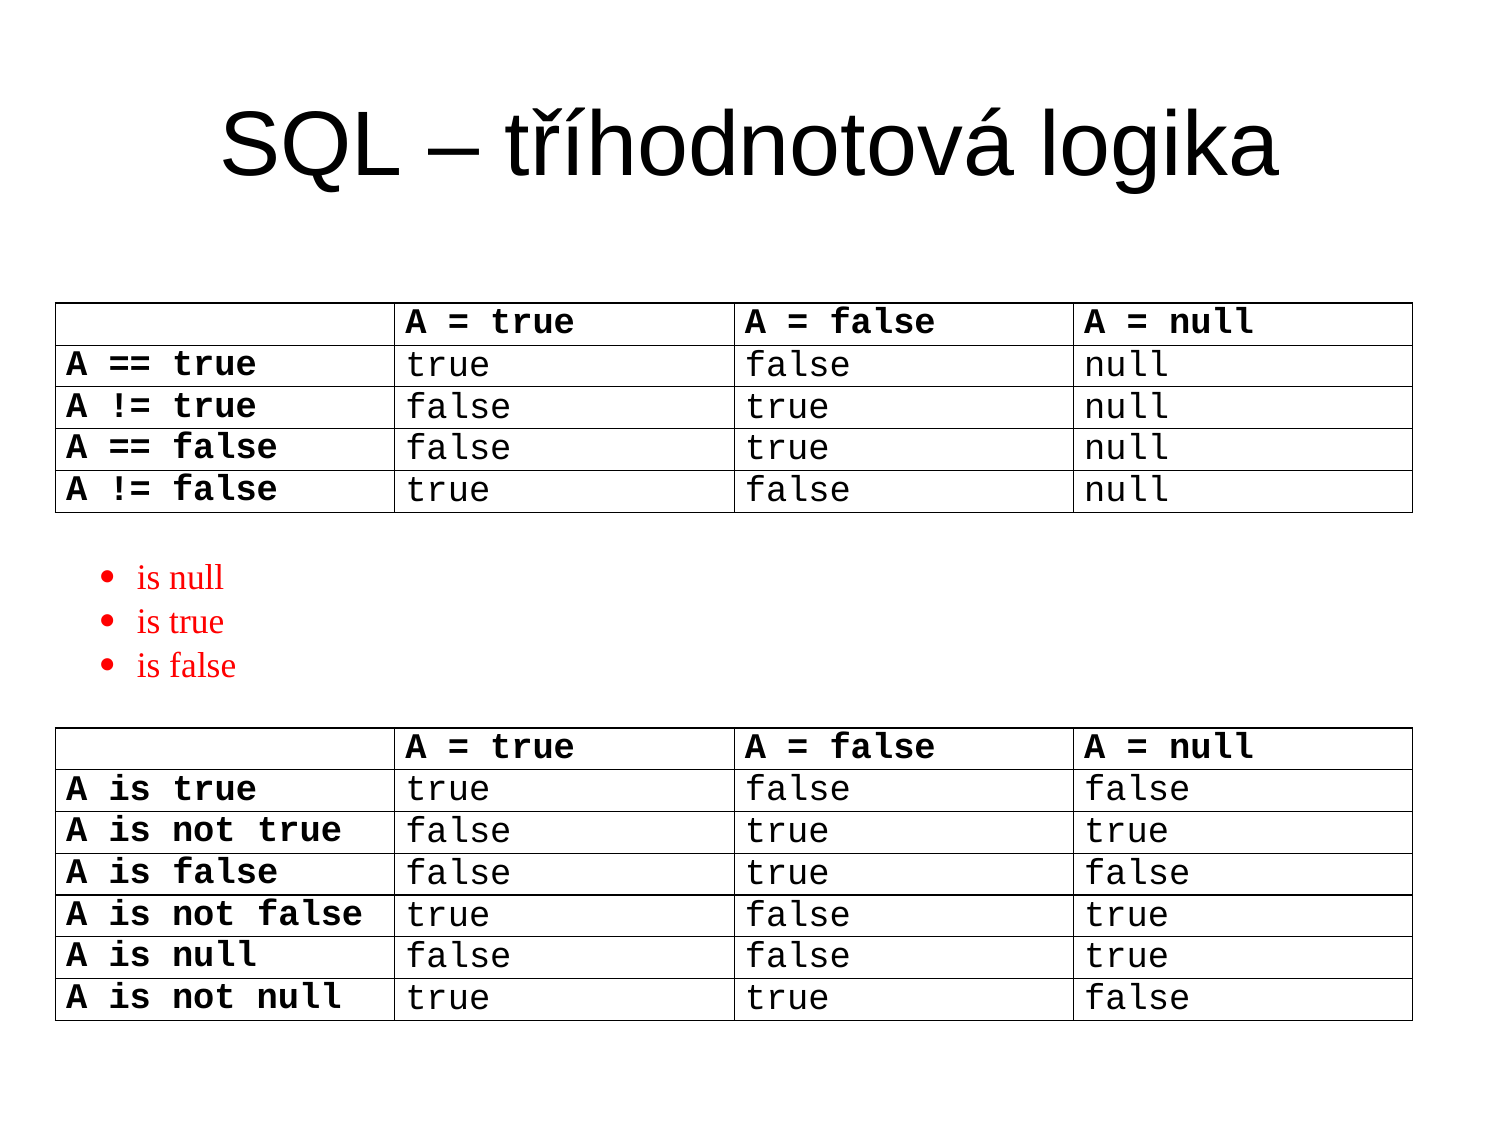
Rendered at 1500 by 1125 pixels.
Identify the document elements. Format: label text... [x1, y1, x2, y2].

chart [54, 302, 1416, 1103]
title SQL – tříhodnotová logika [75, 45, 1425, 233]
